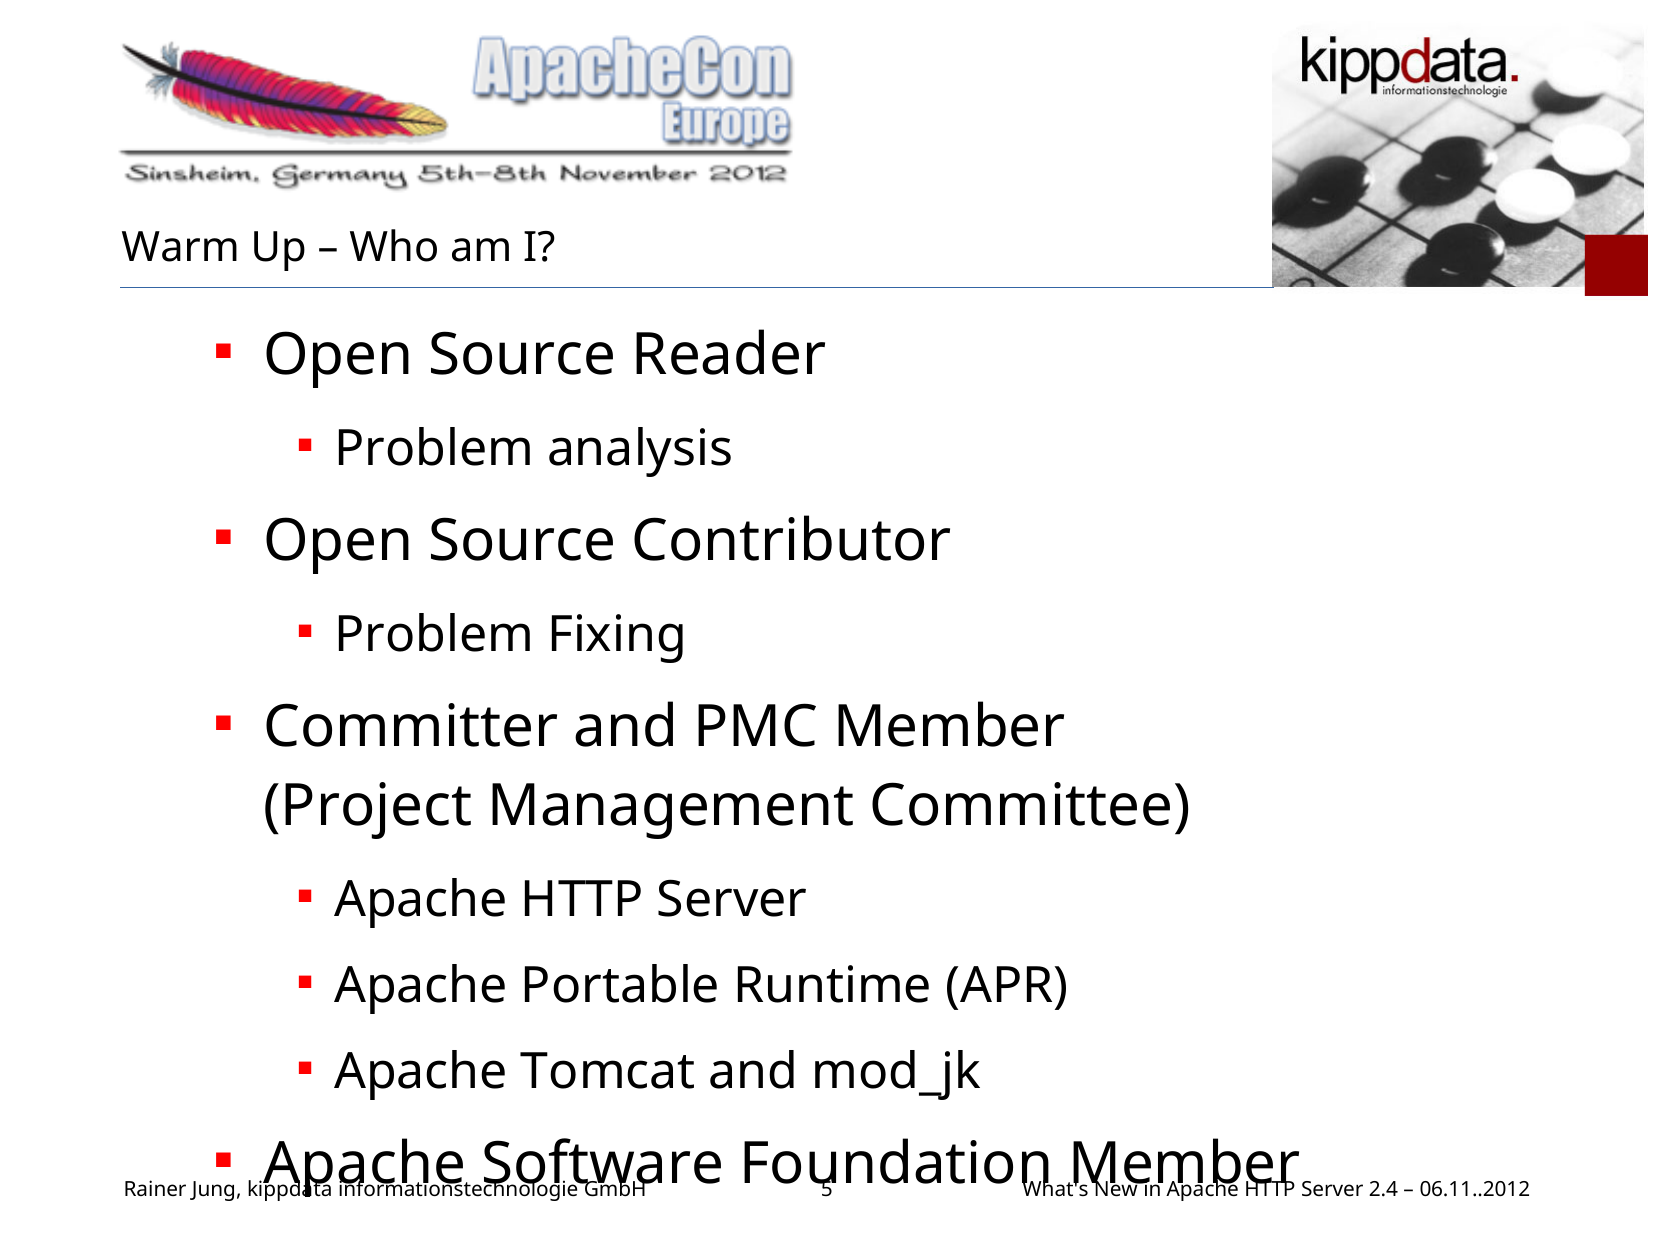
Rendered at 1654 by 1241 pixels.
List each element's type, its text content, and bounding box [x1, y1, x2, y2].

picture [1272, 5, 1648, 302]
title Warm Up – Who am I? [121, 204, 1242, 286]
list Open Source Reader Problem analysis Open Source Contributor Problem Fixing Committer and PMC Member (Project Management Committee) Apache HTTP Server Apache Portable Runtime (APR) Apache Tomcat and mod_jk Apache Software Foundation Member [121, 312, 1534, 1127]
picture [113, 32, 797, 195]
